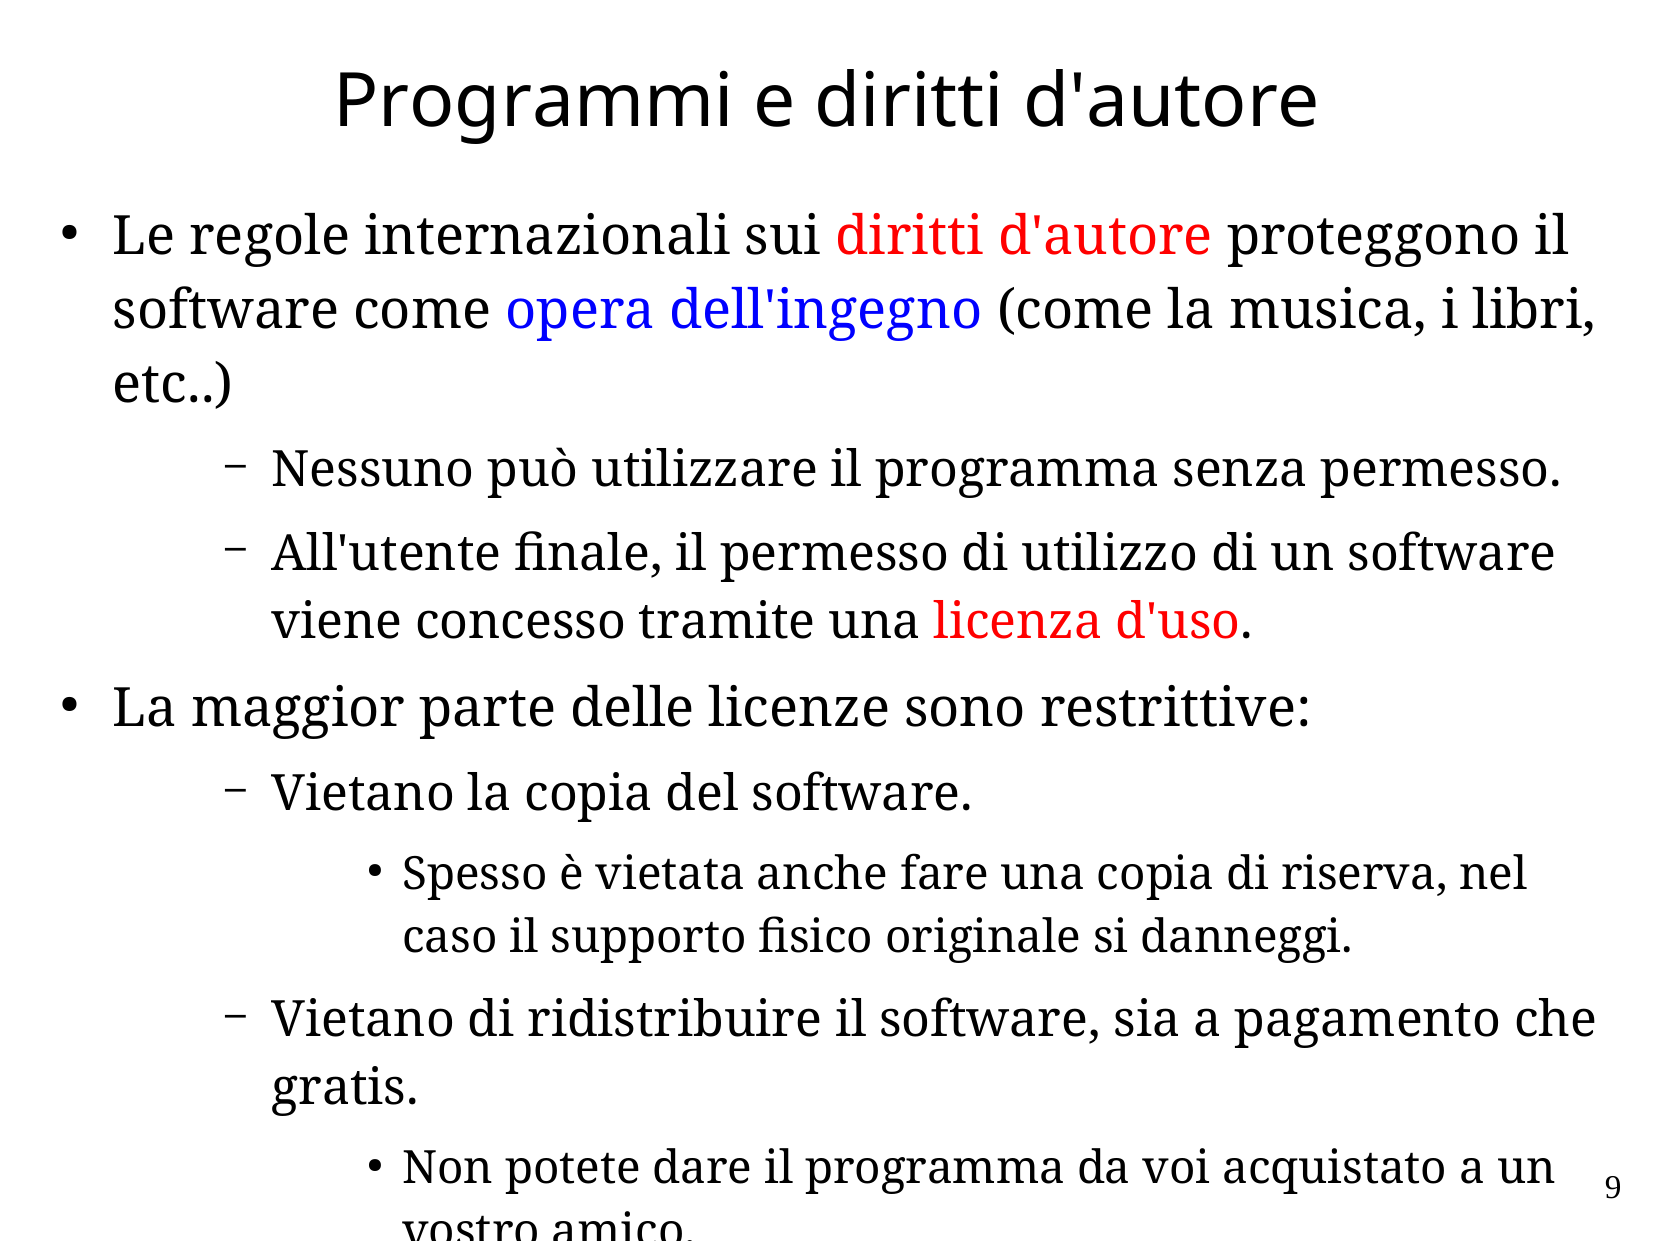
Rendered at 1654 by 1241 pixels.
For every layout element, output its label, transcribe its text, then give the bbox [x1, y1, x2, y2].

list Le regole internazionali sui diritti d'autore proteggono il software come opera dell'ingegno (come la musica, i libri, etc..) Nessuno può utilizzare il programma senza permesso. All'utente finale, il permesso di utilizzo di un software viene concesso tramite una licenza d'uso. La maggior parte delle licenze sono restrittive: Vietano la copia del software. Spesso è vietata anche fare una copia di riserva, nel caso il supporto fisico originale si danneggi. Vietano di ridistribuire il software, sia a pagamento che gratis. Non potete dare il programma da voi acquistato a un vostro amico. Vietano di modificare il programma per adattarlo alle proprie esigenze, o per correggerne i difetti. [42, 196, 1612, 1187]
title Programmi e diritti d'autore [37, 30, 1617, 166]
